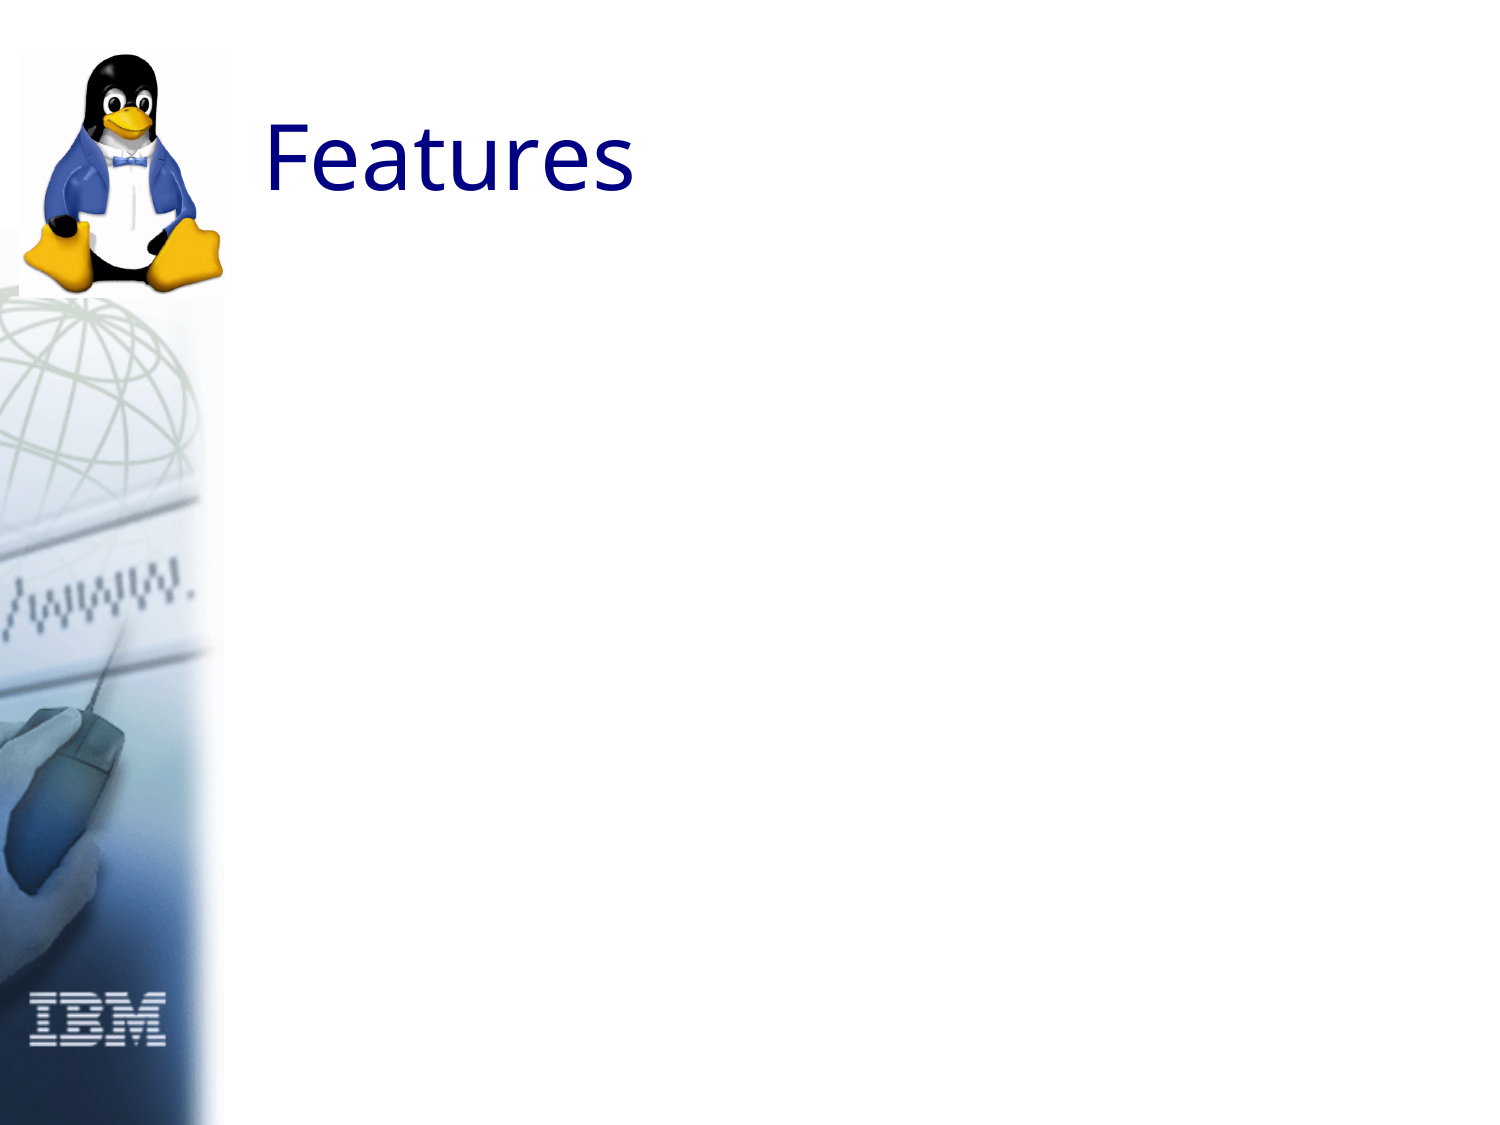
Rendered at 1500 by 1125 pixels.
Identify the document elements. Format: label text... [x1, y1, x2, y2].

title Features [262, 37, 1413, 273]
